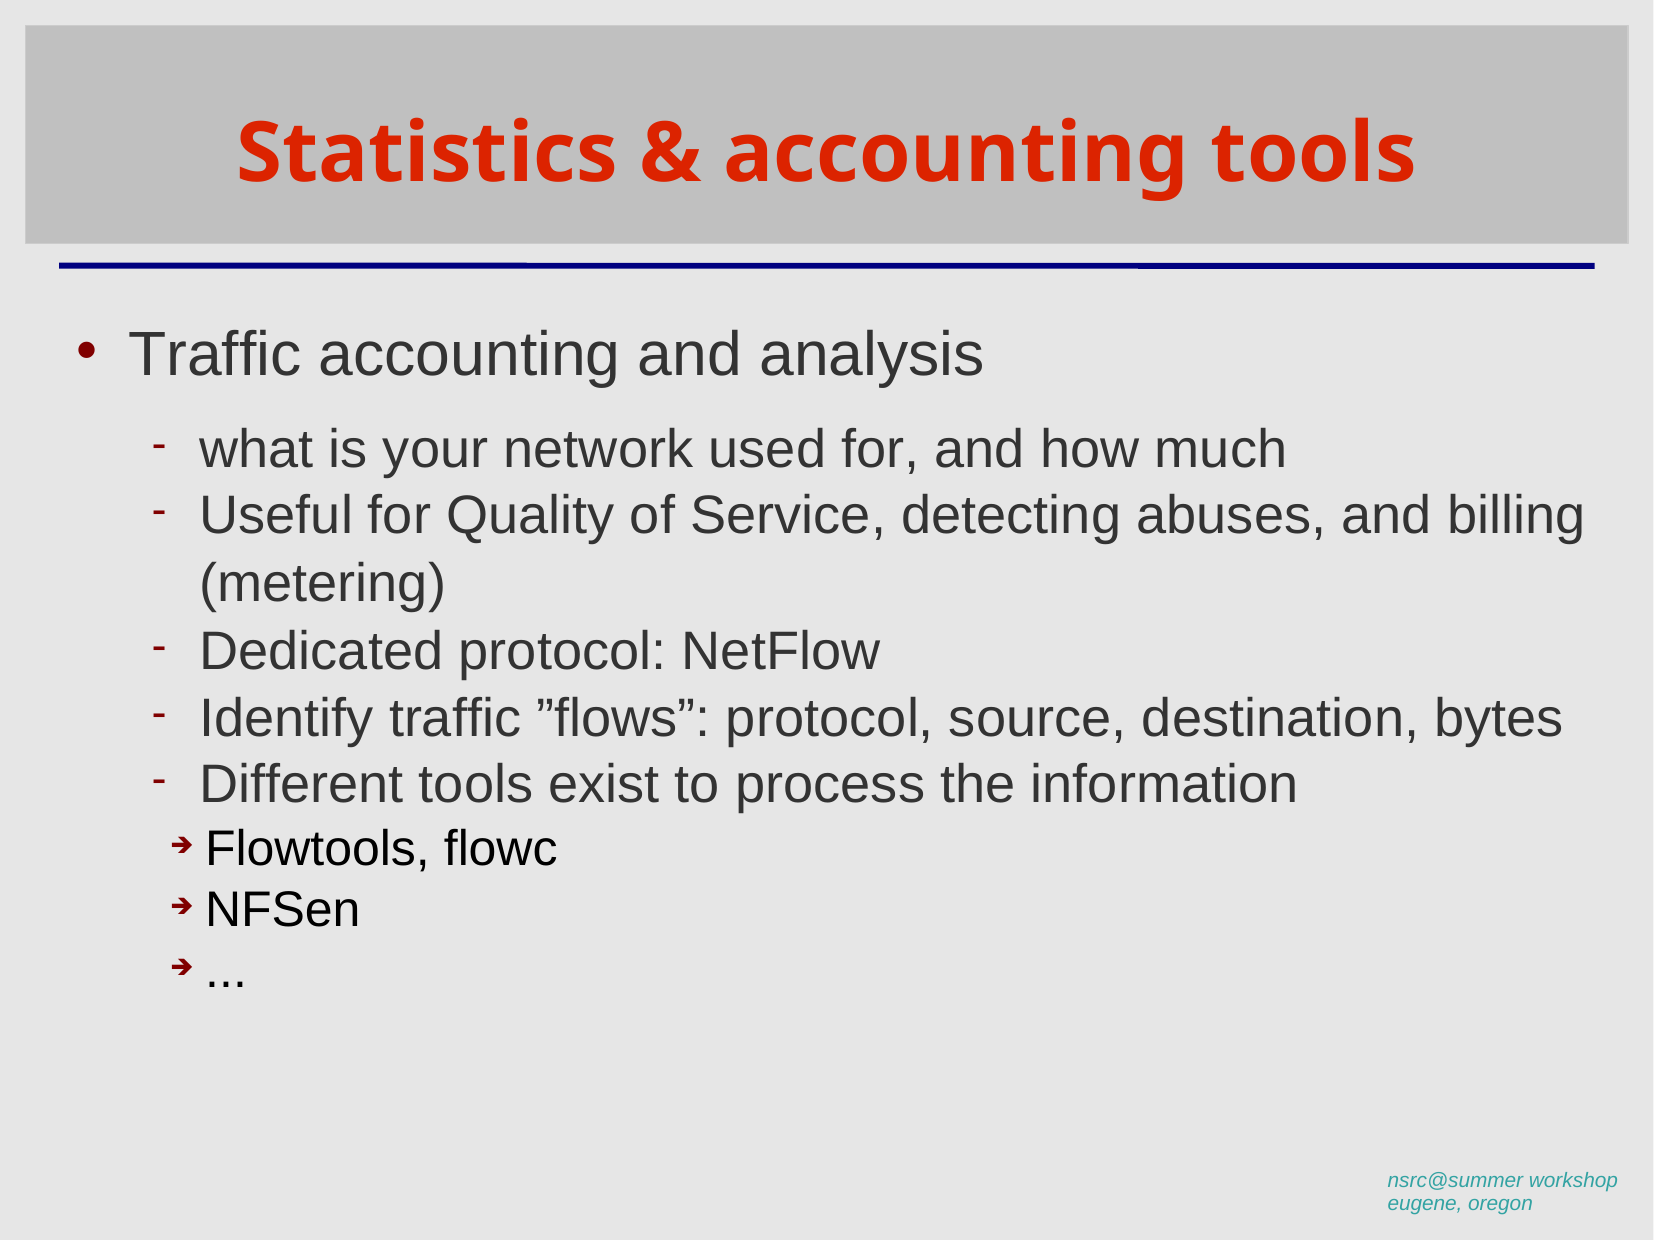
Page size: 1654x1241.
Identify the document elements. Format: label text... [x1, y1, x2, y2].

title Statistics & accounting tools [121, 46, 1534, 254]
list Traffic accounting and analysis what is your network used for, and how much Useful for Quality of Service, detecting abuses, and billing (metering)‏ Dedicated protocol: NetFlow Identify traffic ”flows”: protocol, source, destination, bytes Different tools exist to process the information Flowtools, flowc NFSen ... [59, 322, 1595, 1132]
